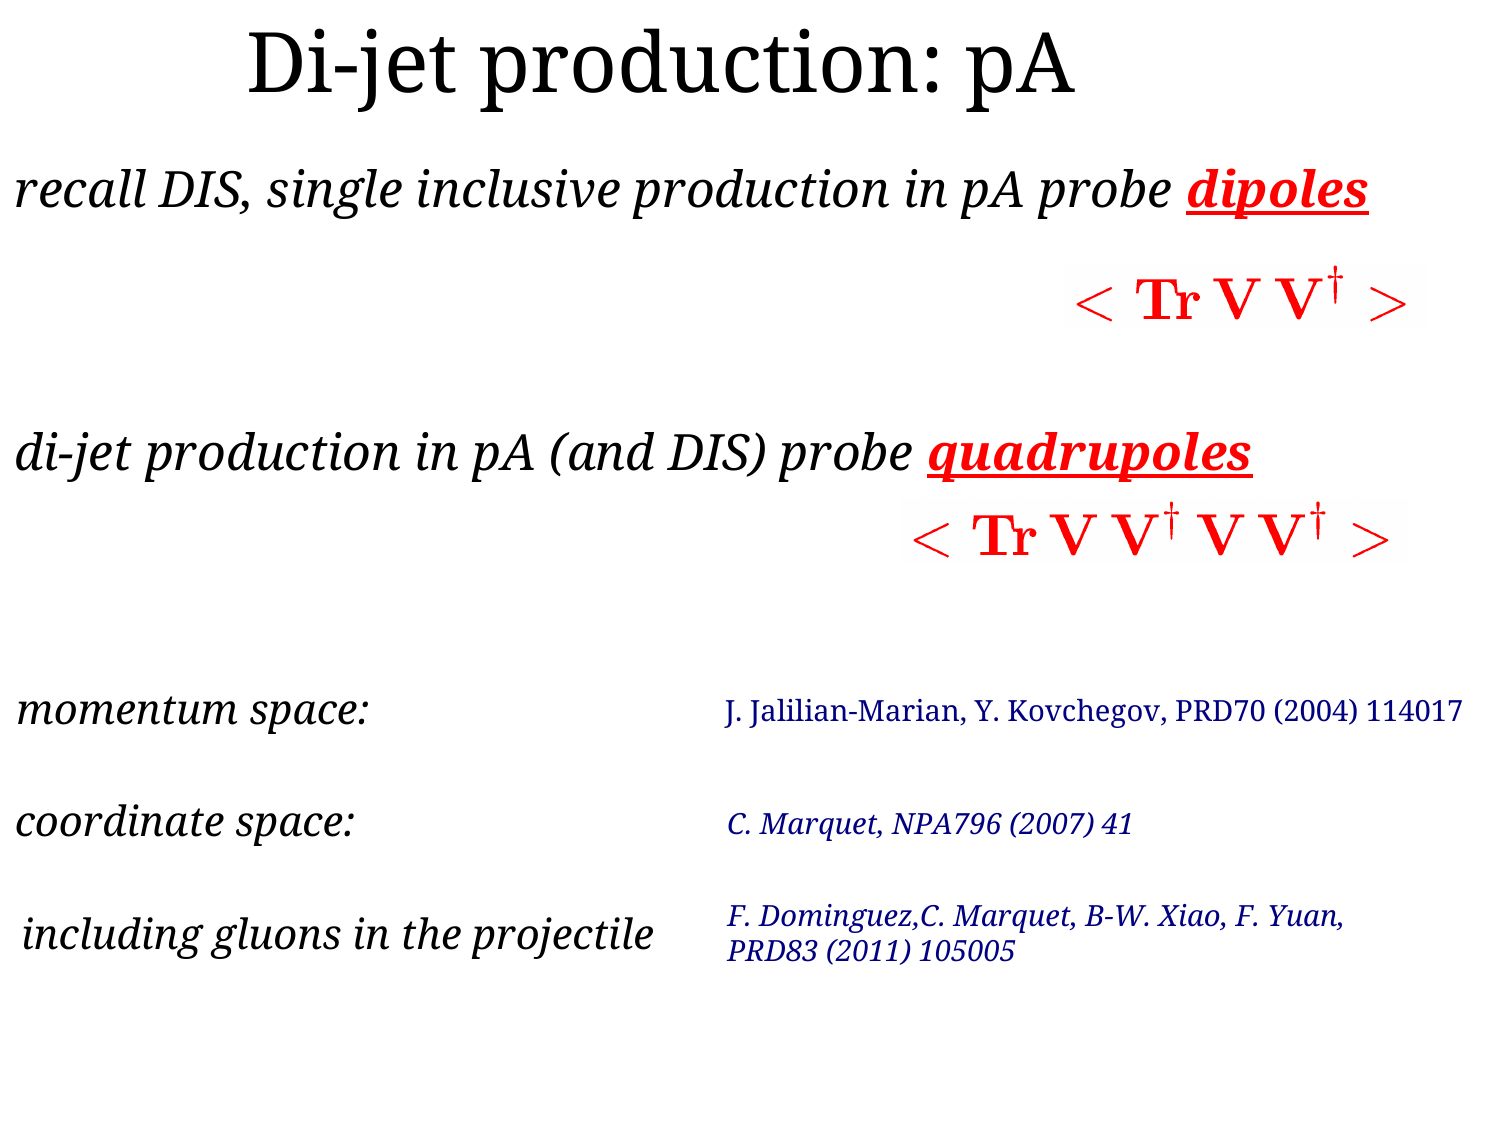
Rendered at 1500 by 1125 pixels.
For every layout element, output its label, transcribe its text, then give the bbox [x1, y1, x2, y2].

picture [1063, 262, 1426, 327]
text_box di-jet production in pA (and DIS) probe quadrupoles [0, 412, 1276, 488]
text_box F. Dominguez,C. Marquet, B-W. Xiao, F. Yuan, PRD83 (2011) 105005 [712, 890, 1388, 976]
text_box momentum space: [1, 675, 526, 740]
title Di-jet production: pA [225, 7, 1163, 113]
text_box coordinate space: [0, 787, 374, 853]
text_box recall DIS, single inclusive production in pA probe dipoles [0, 150, 1352, 225]
text_box J. Jalilian-Marian, Y. Kovchegov, PRD70 (2004) 114017 [710, 685, 1500, 751]
picture [900, 498, 1408, 563]
text_box C. Marquet, NPA796 (2007) 41 [712, 797, 1388, 863]
text_box including gluons in the projectile [6, 900, 712, 965]
